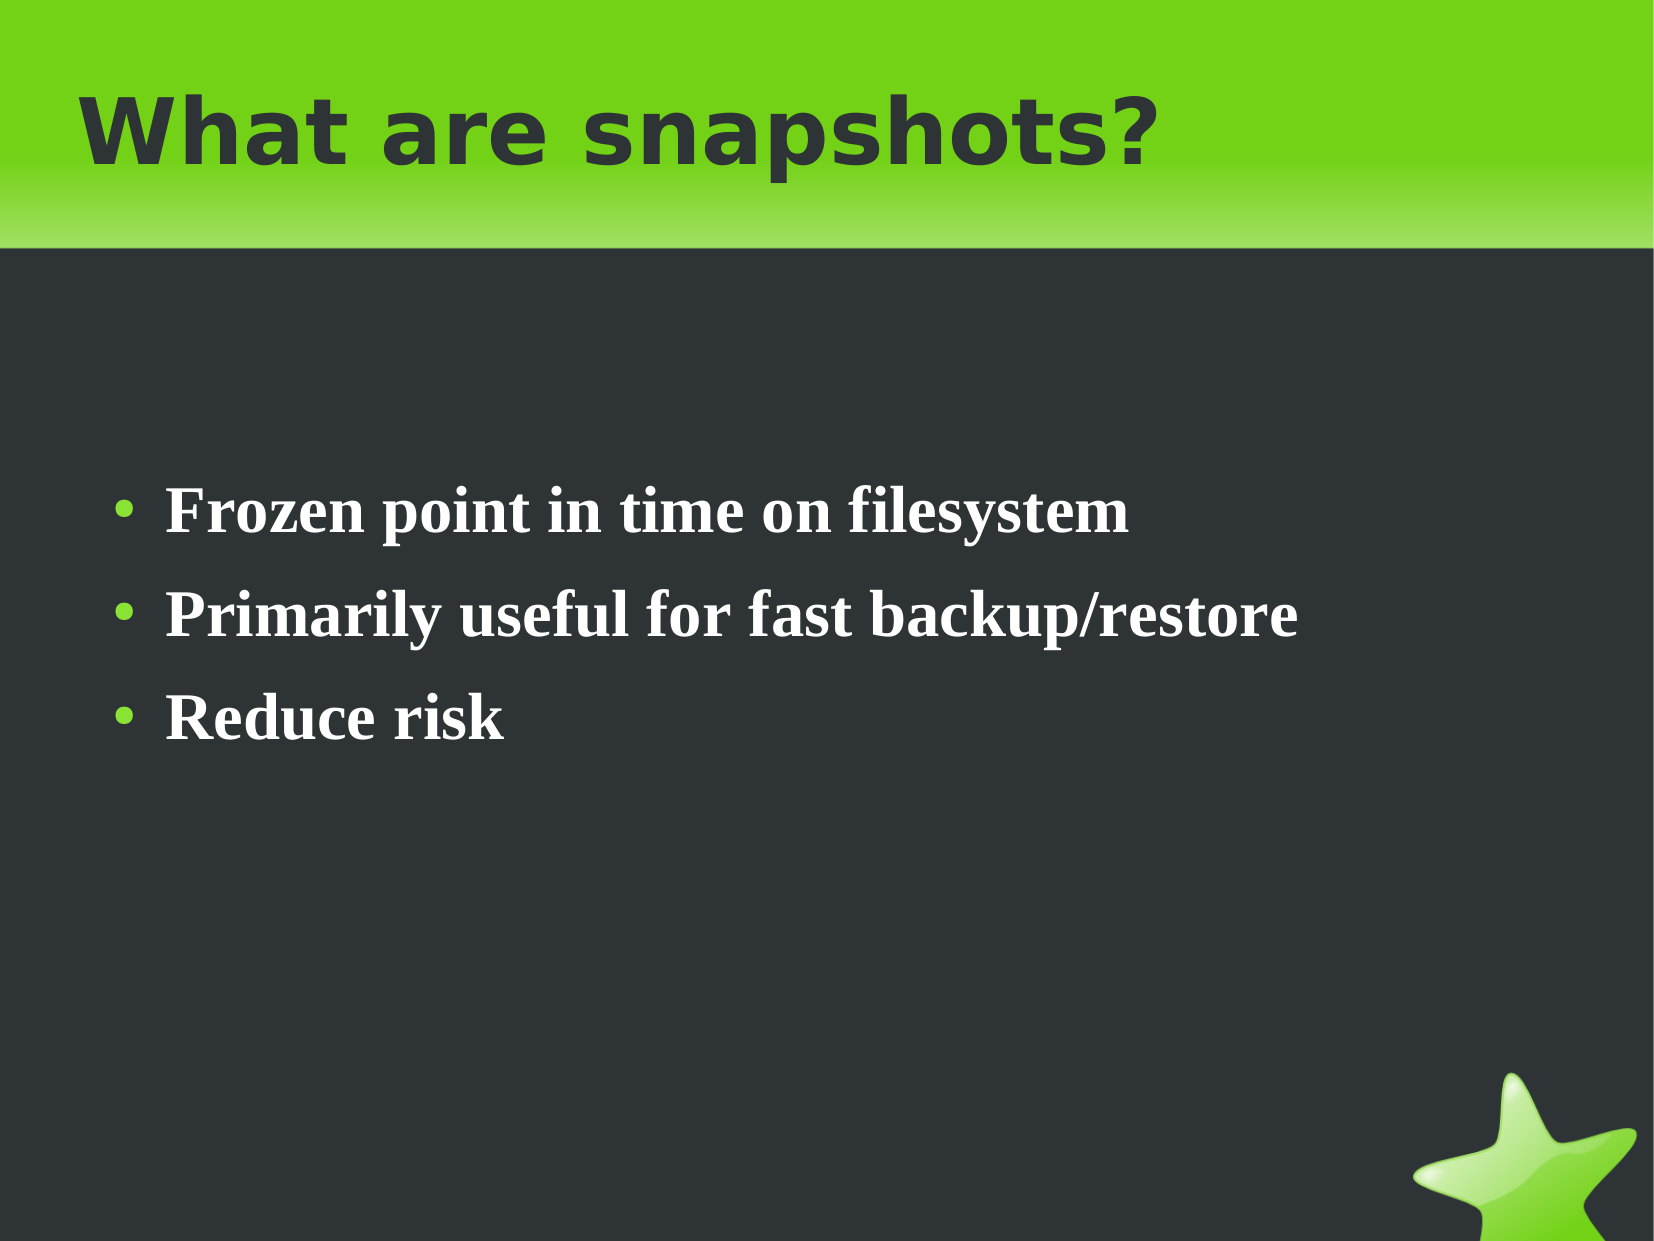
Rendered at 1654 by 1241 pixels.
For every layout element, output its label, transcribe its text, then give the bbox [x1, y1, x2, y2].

list Frozen point in time on filesystem Primarily useful for fast backup/restore Reduce risk [76, 265, 1565, 1123]
title What are snapshots? [76, 29, 1565, 237]
picture [0, 0, 1654, 1241]
